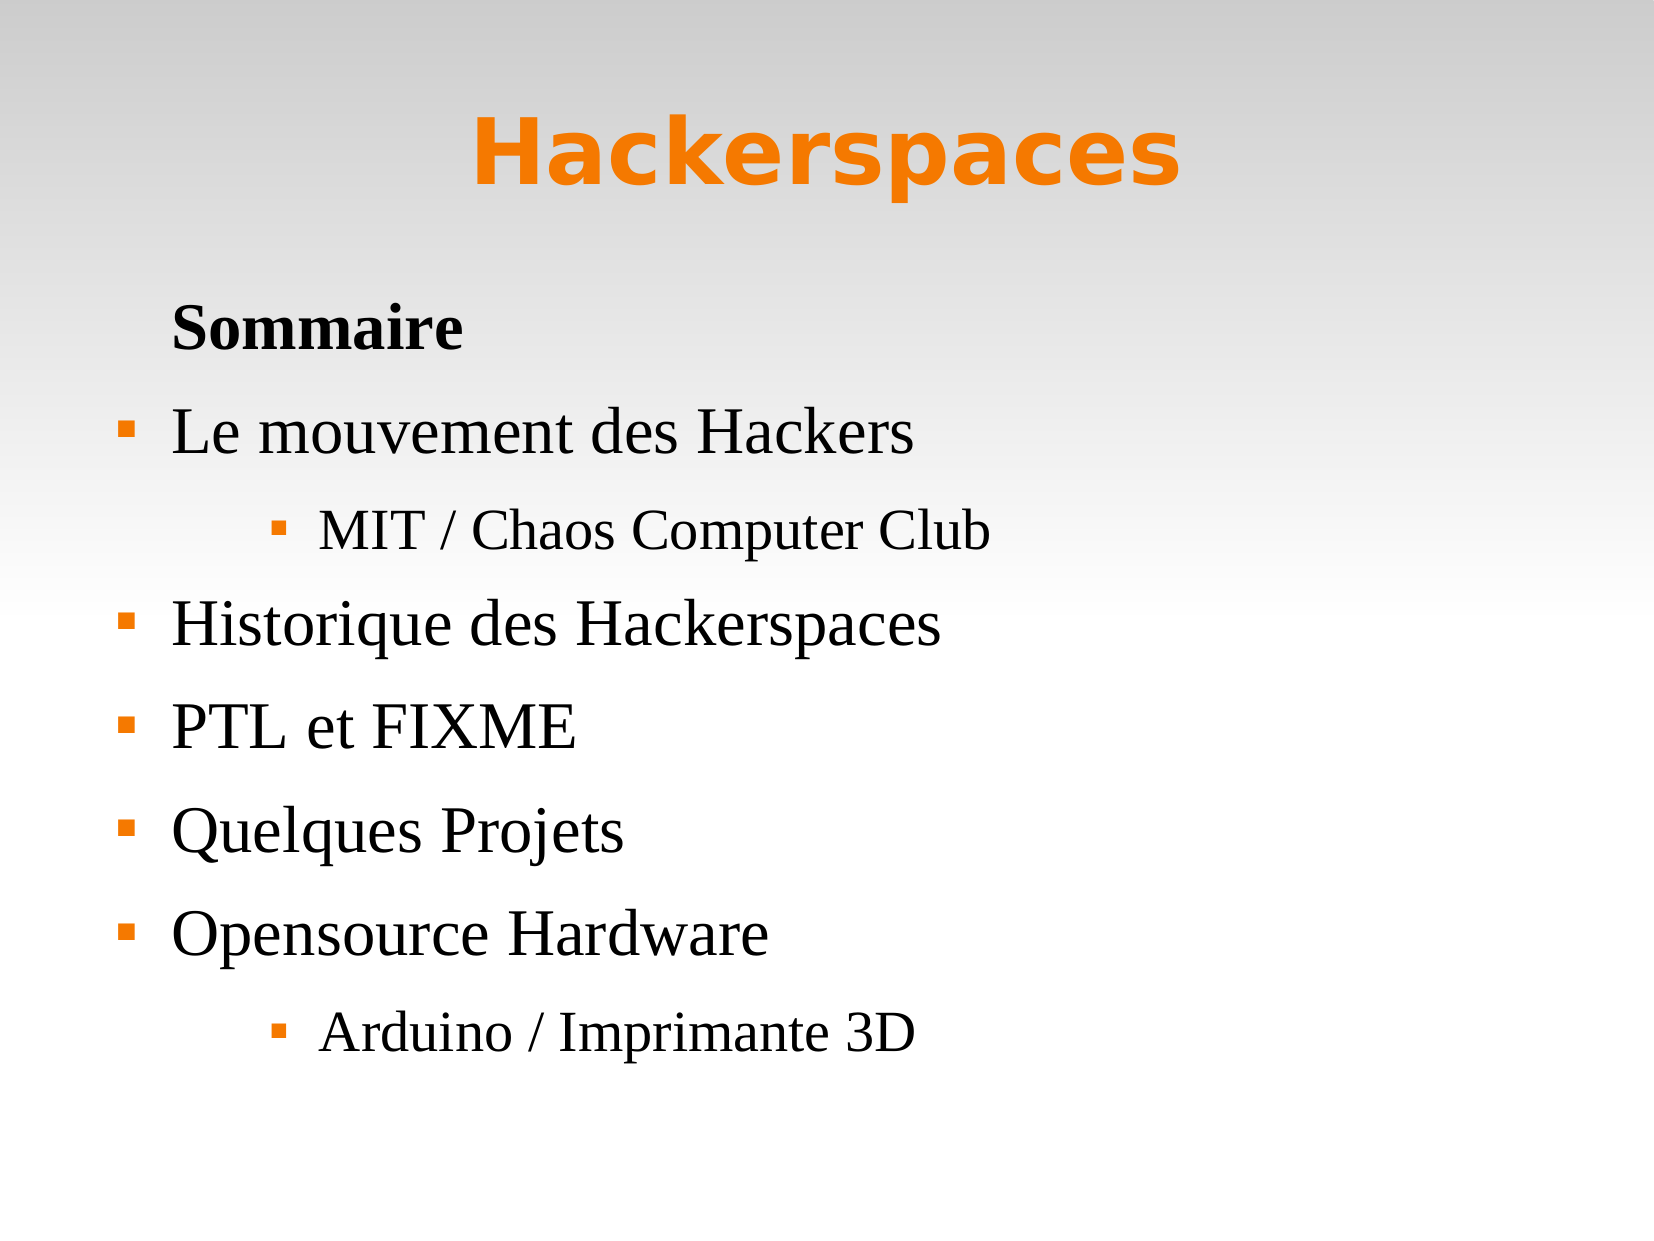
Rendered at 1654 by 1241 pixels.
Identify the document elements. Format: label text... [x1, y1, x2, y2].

title Hackerspaces [82, 49, 1571, 257]
list Sommaire Le mouvement des Hackers MIT / Chaos Computer Club Historique des Hackerspaces PTL et FIXME Quelques Projets Opensource Hardware Arduino / Imprimante 3D [82, 290, 1571, 1124]
